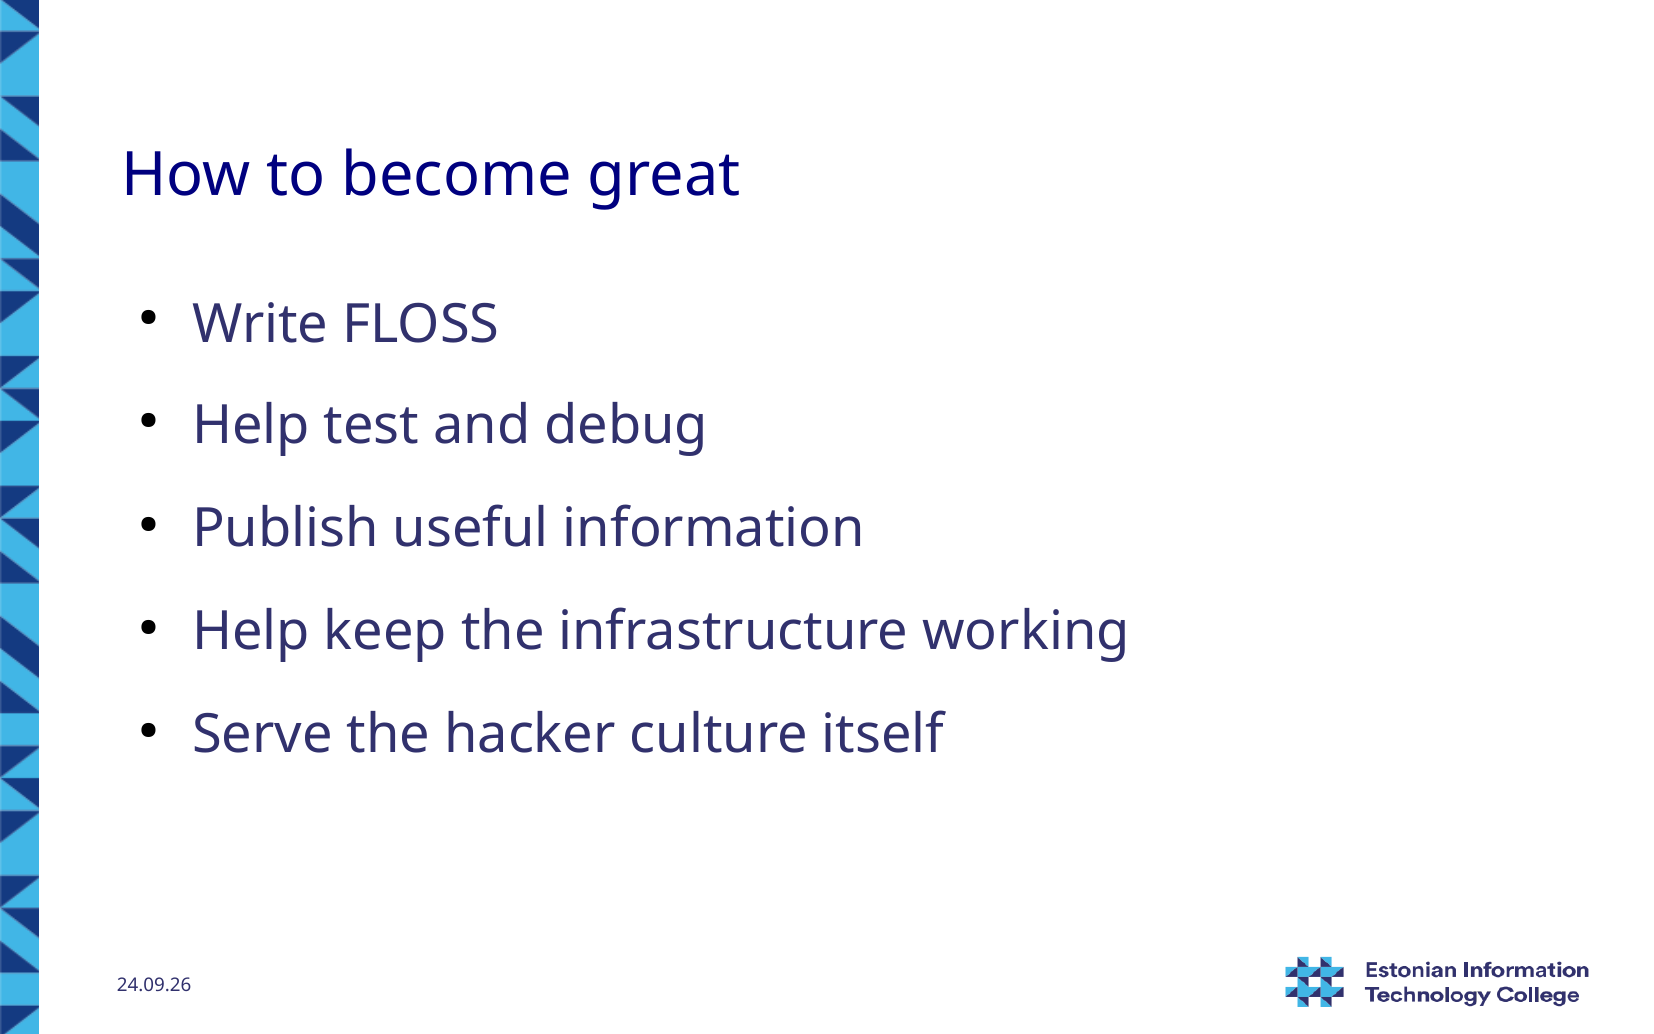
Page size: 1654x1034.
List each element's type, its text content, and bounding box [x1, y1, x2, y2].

list Write FLOSS Help test and debug Publish useful information Help keep the infrastructure working Serve the hacker culture itself [121, 287, 1534, 939]
title How to become great [121, 85, 1534, 259]
